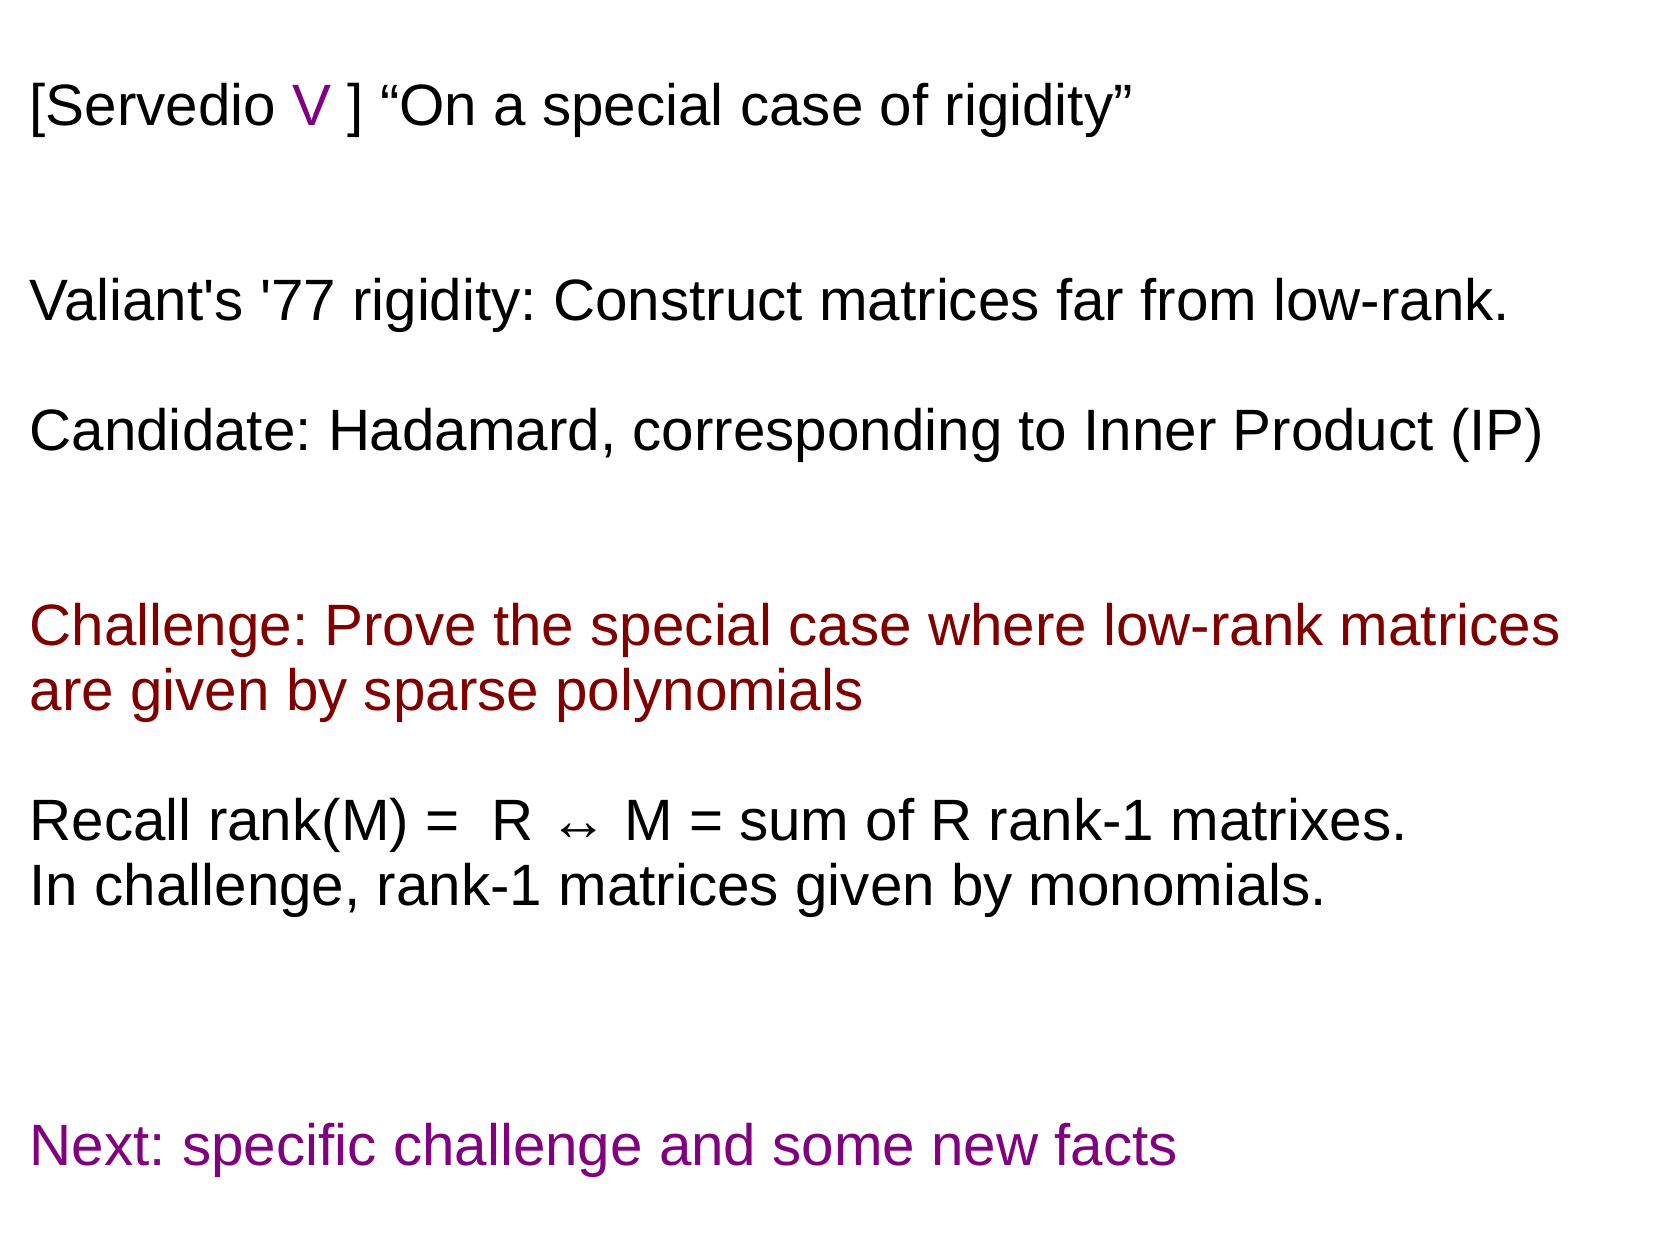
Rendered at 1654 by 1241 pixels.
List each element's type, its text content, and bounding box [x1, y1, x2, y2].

text_box [Servedio V ] “On a special case of rigidity” Valiant's '77 rigidity: Construct matrices far from low-rank. Candidate: Hadamard, corresponding to Inner Product (IP) Challenge: Prove the special case where low-rank matrices are given by sparse polynomials Recall rank(M) = R ↔ M = sum of R rank-1 matrixes. In challenge, rank-1 matrices given by monomials. Next: specific challenge and some new facts [15, 0, 1636, 1241]
